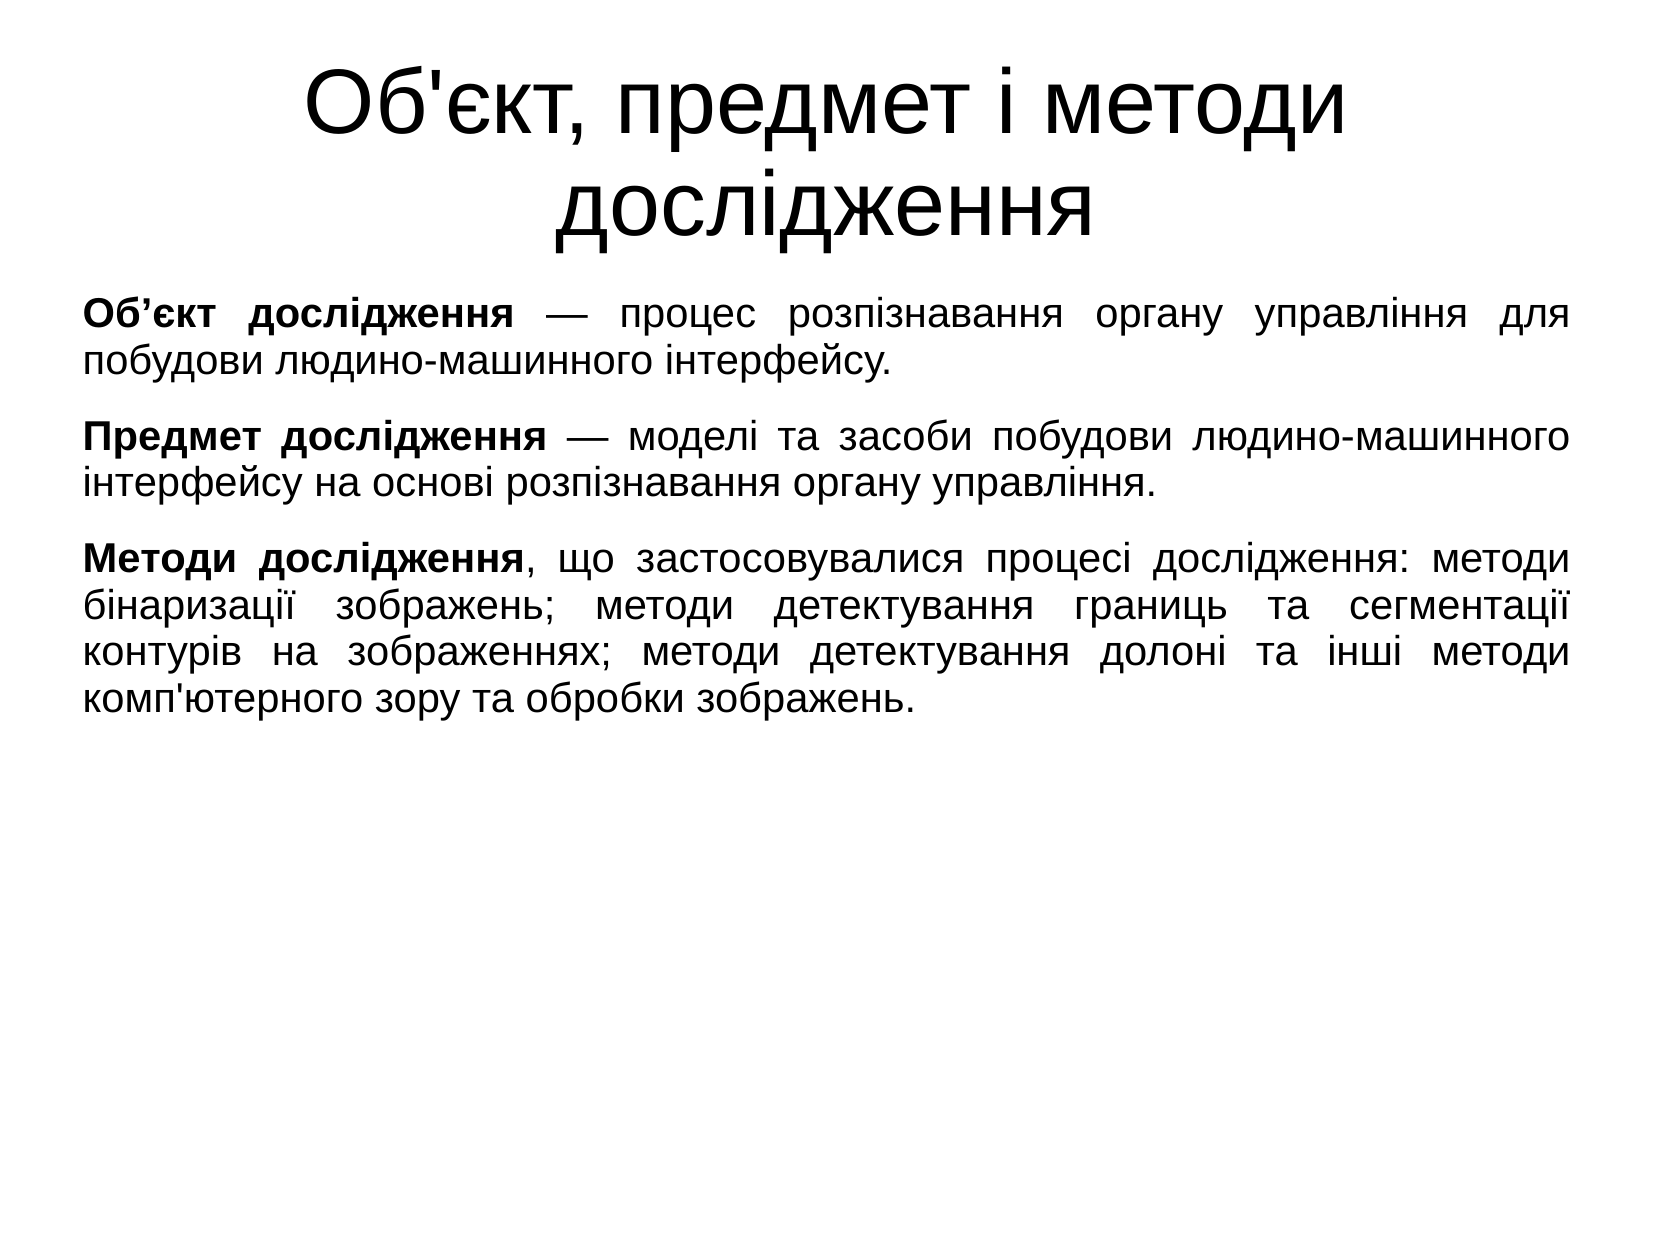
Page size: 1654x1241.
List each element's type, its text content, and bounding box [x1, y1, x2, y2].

title Об'єкт, предмет і методи дослідження [82, 49, 1571, 257]
list Об’єкт дослідження — процес розпізнавання органу управління для побудови людино-машинного інтерфейсу. Предмет дослідження — моделі та засоби побудови людино-машинного інтерфейсу на основі розпізнавання органу управління. Методи дослідження, що застосовувалися процесі дослідження: методи бінаризації зображень; методи детектування границь та сегментації контурів на зображеннях; методи детектування долоні та інші методи комп'ютерного зору та обробки зображень. [82, 290, 1571, 1010]
